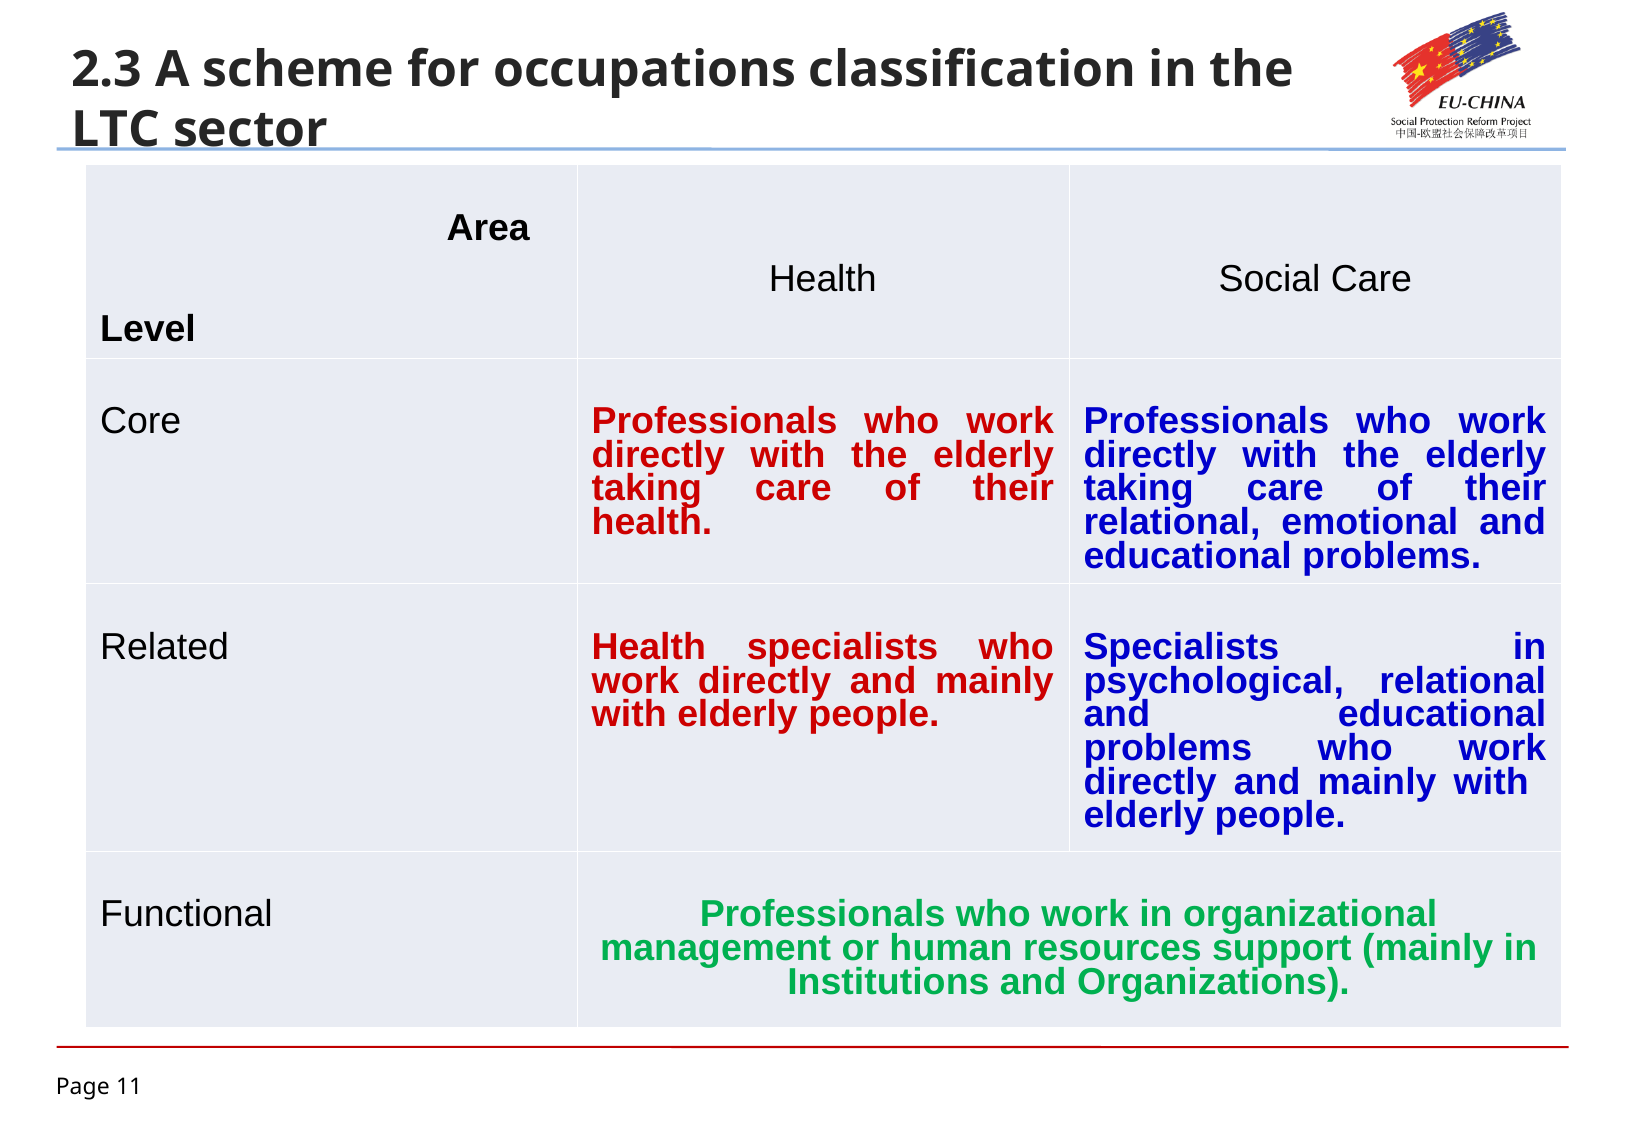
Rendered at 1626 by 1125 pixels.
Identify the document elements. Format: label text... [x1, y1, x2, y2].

table_cell Core [86, 359, 577, 583]
table_header Health [578, 165, 1069, 358]
picture [1386, 0, 1536, 147]
table_cell Professionals who work directly with the elderly taking care of their relational, emotional and educational problems. [1070, 359, 1561, 583]
table_cell Related [86, 584, 577, 851]
table_cell Functional [86, 852, 577, 1027]
text_box 2.3 A scheme for occupations classification in the LTC sector [56, 28, 1359, 135]
table_cell Professionals who work directly with the elderly taking care of their health. [578, 359, 1069, 583]
table_cell Health specialists who work directly and mainly with elderly people. [578, 584, 1069, 851]
table_cell Professionals who work in organizational management or human resources support (mainly in Institutions and Organizations). [578, 852, 1561, 1027]
table_cell Specialists in psychological, relational and educational problems who work directly and mainly with elderly people. [1070, 584, 1561, 851]
table_header Area Level [86, 165, 577, 358]
table_header Social Care [1070, 165, 1561, 358]
